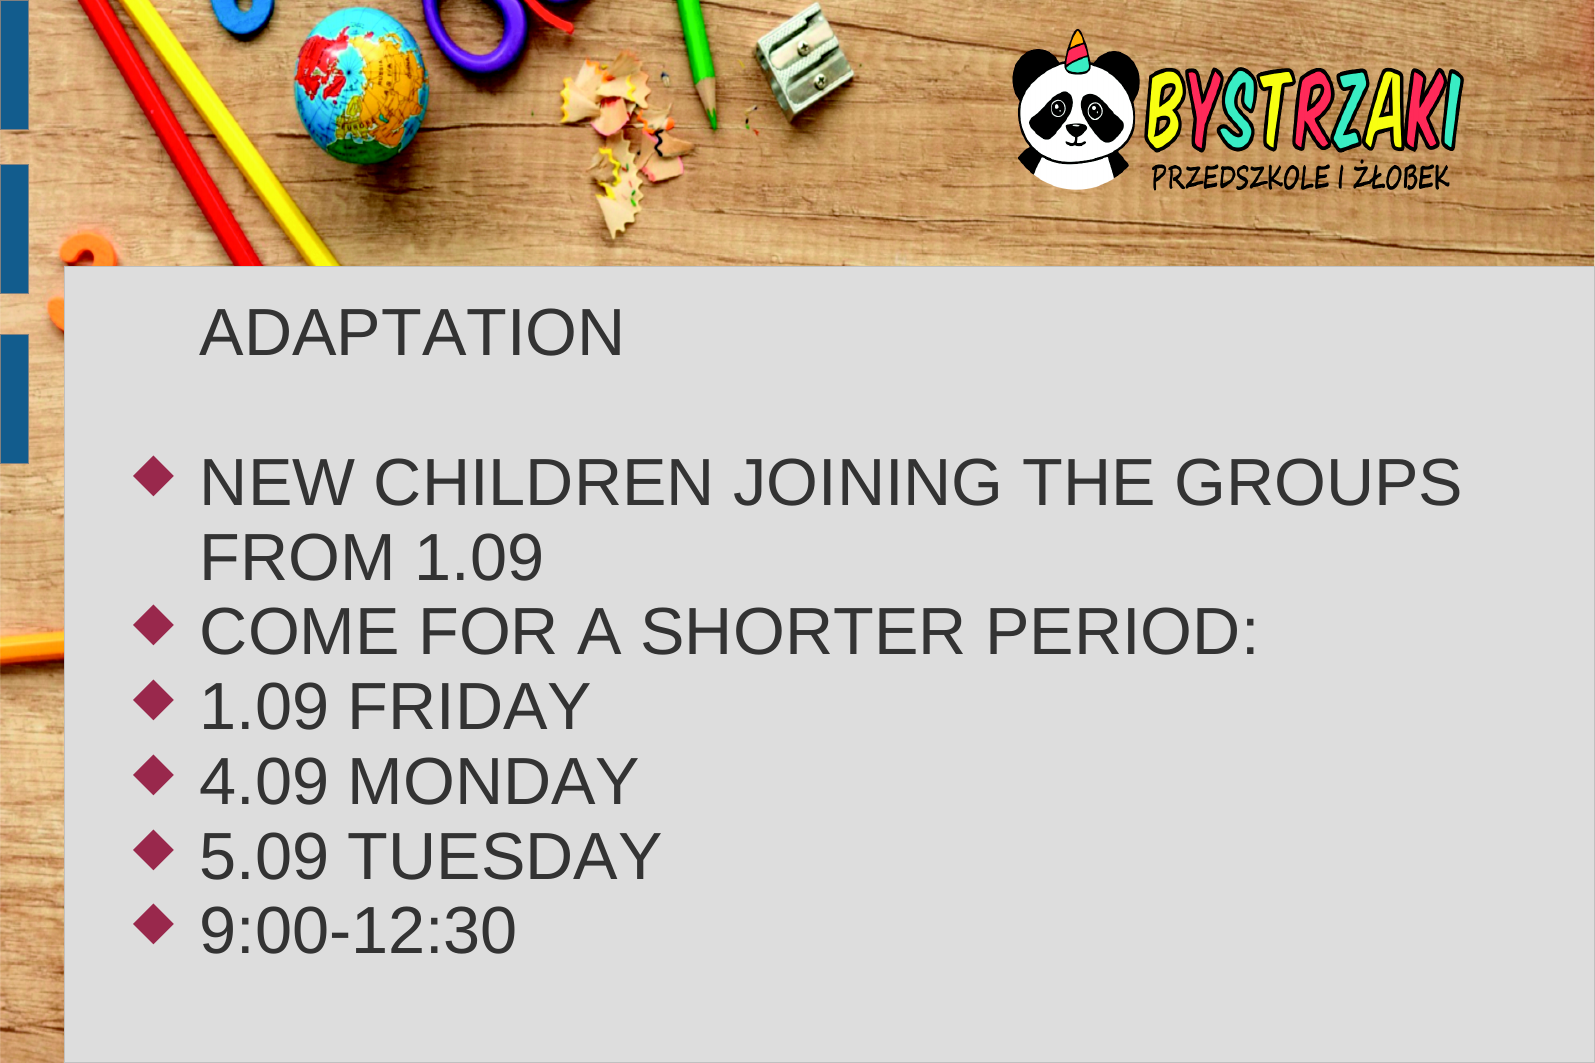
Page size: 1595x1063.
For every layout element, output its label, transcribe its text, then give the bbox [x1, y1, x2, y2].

picture [0, 0, 1595, 1063]
list ADAPTATION NEW CHILDREN JOINING THE GROUPS FROM 1.09 COME FOR A SHORTER PERIOD: 1.09 FRIDAY 4.09 MONDAY 5.09 TUESDAY 9:00-12:30 [117, 295, 1479, 1063]
